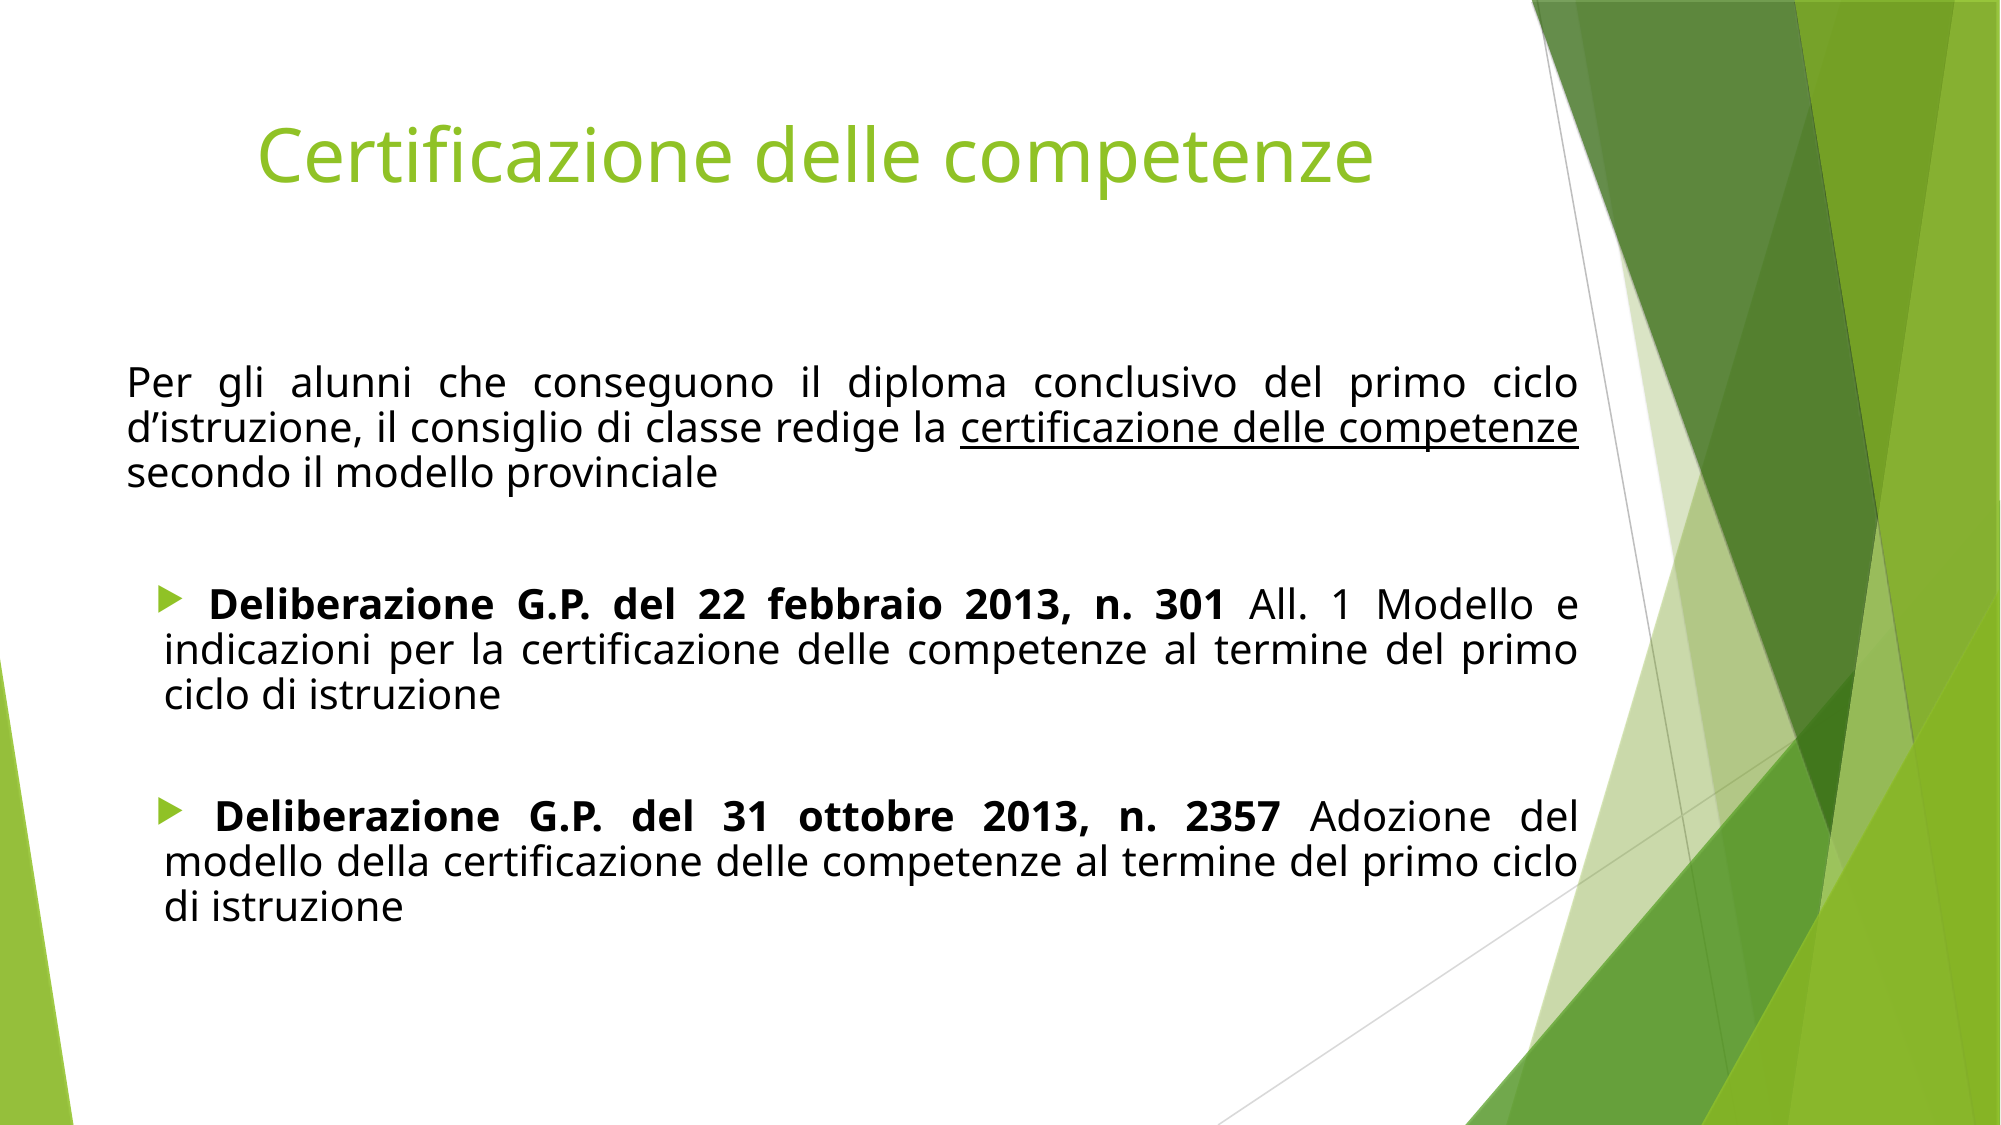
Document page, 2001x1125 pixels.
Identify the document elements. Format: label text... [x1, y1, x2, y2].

list Per gli alunni che conseguono il diploma conclusivo del primo ciclo d’istruzione, il consiglio di classe redige la certificazione delle competenze secondo il modello provinciale Deliberazione G.P. del 22 febbraio 2013, n. 301 All. 1 Modello e indicazioni per la certificazione delle competenze al termine del primo ciclo di istruzione Deliberazione G.P. del 31 ottobre 2013, n. 2357 Adozione del modello della certificazione delle competenze al termine del primo ciclo di istruzione [111, 354, 1595, 992]
title Certificazione delle competenze [111, 99, 1522, 317]
